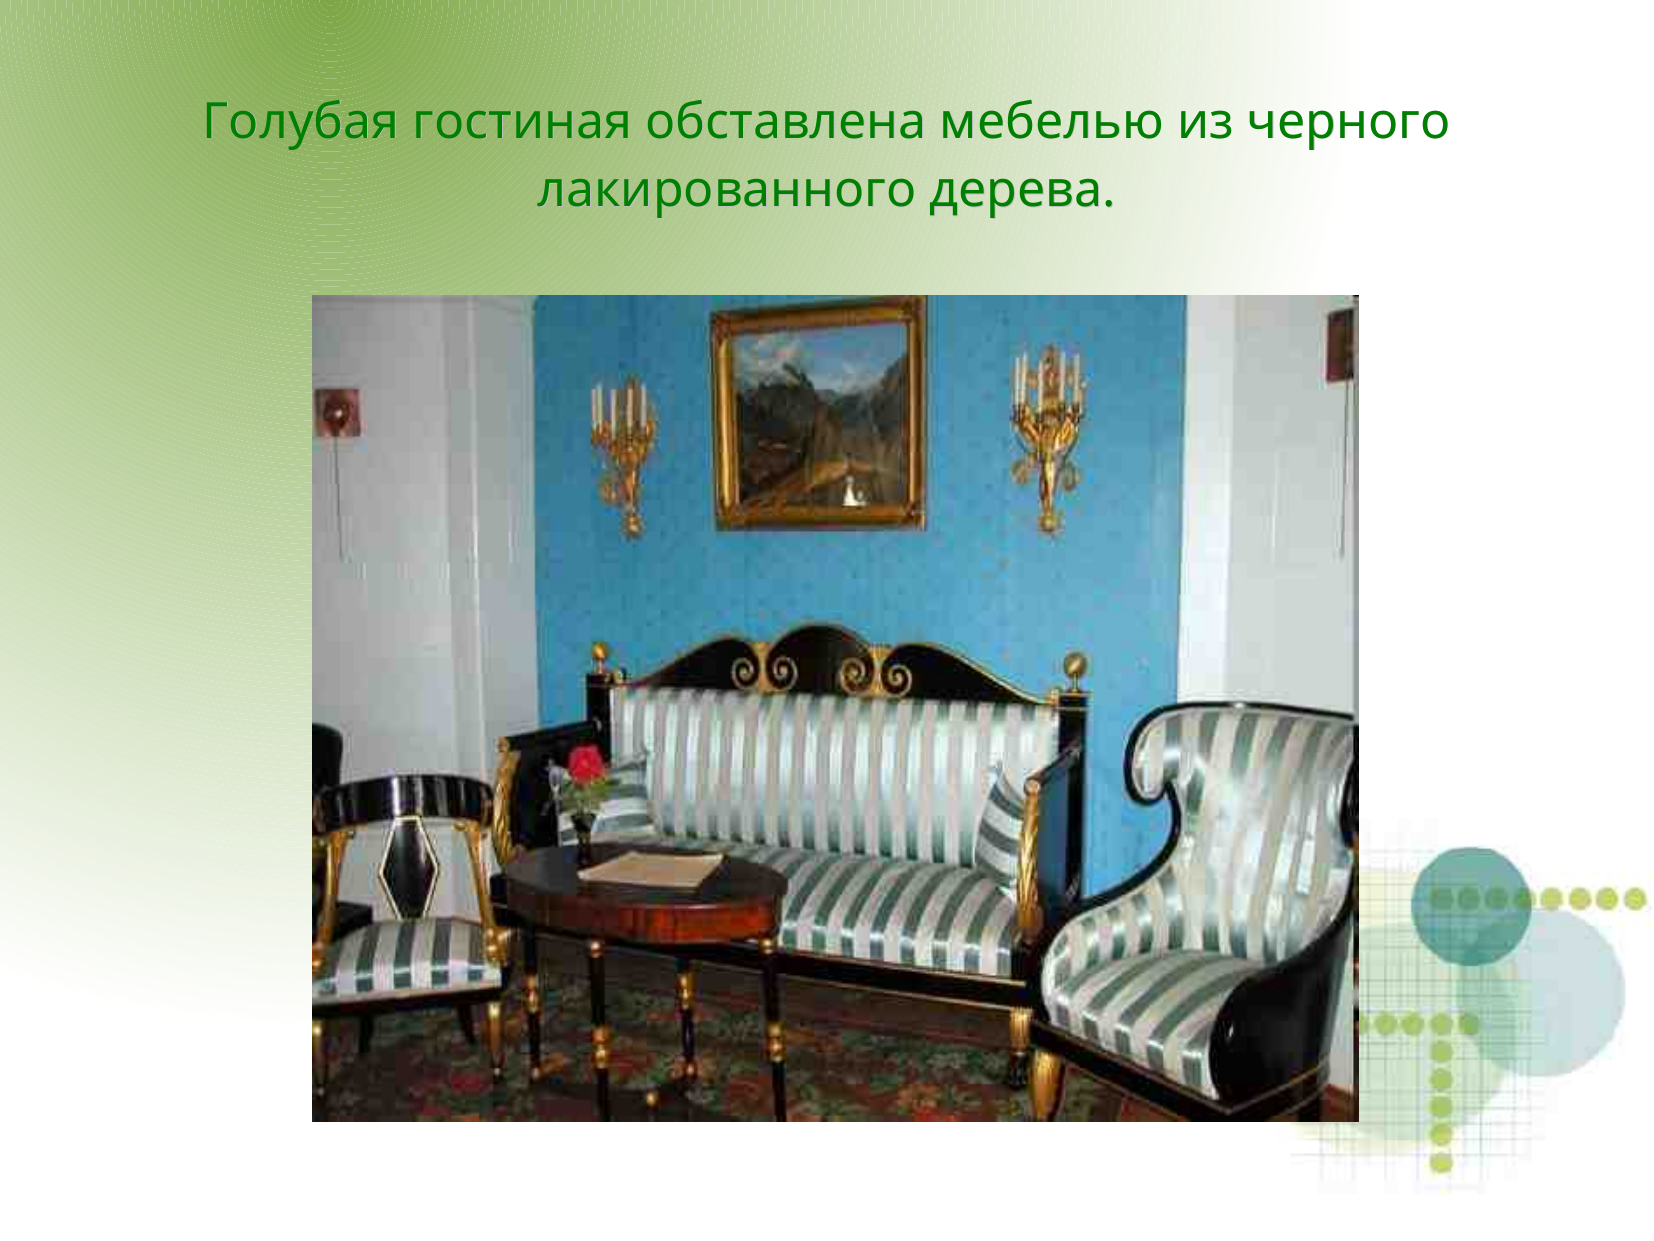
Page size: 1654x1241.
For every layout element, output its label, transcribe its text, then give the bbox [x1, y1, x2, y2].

picture [312, 295, 1654, 1211]
title Голубая гостиная обставлена мебелью из черного лакированного дерева. [82, 56, 1571, 250]
